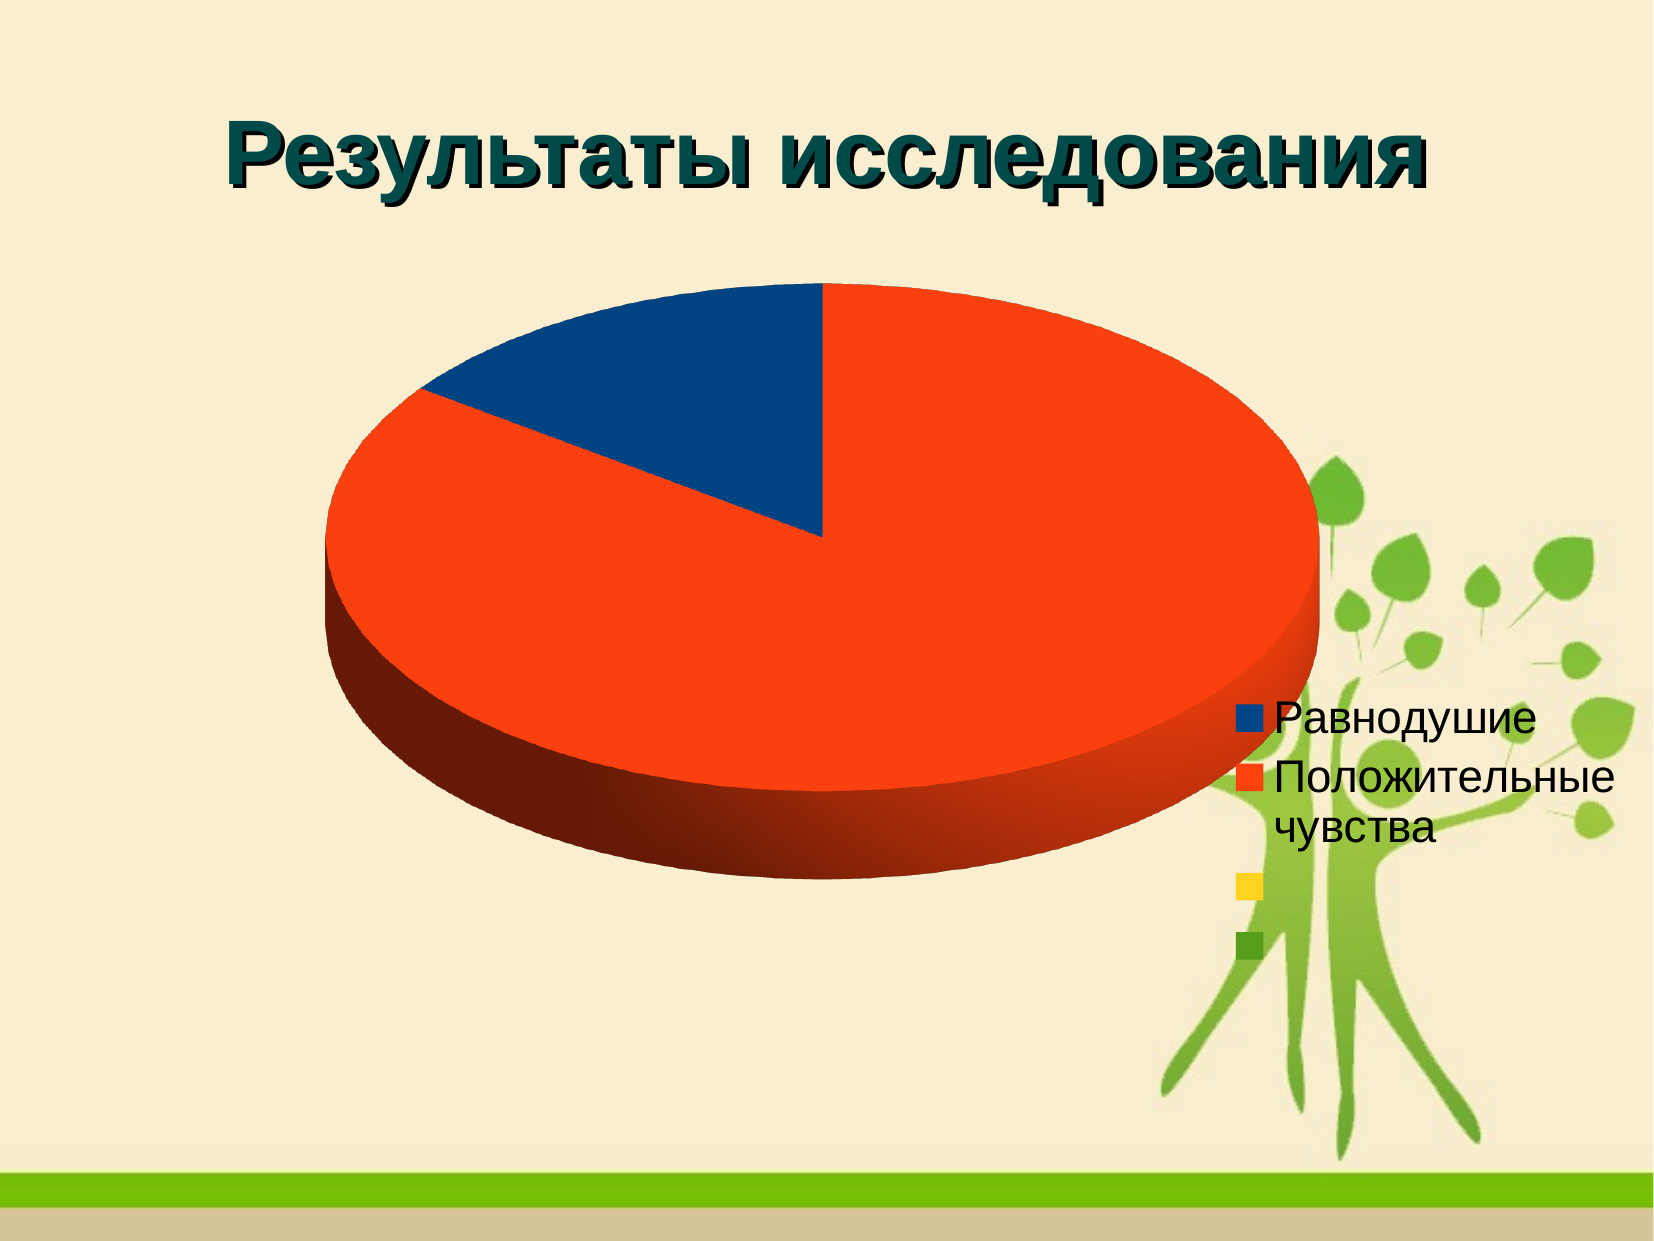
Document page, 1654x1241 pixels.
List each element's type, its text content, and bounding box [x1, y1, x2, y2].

title Результаты исследования [82, 49, 1571, 257]
picture [0, 0, 1654, 1241]
chart [296, 177, 1654, 987]
